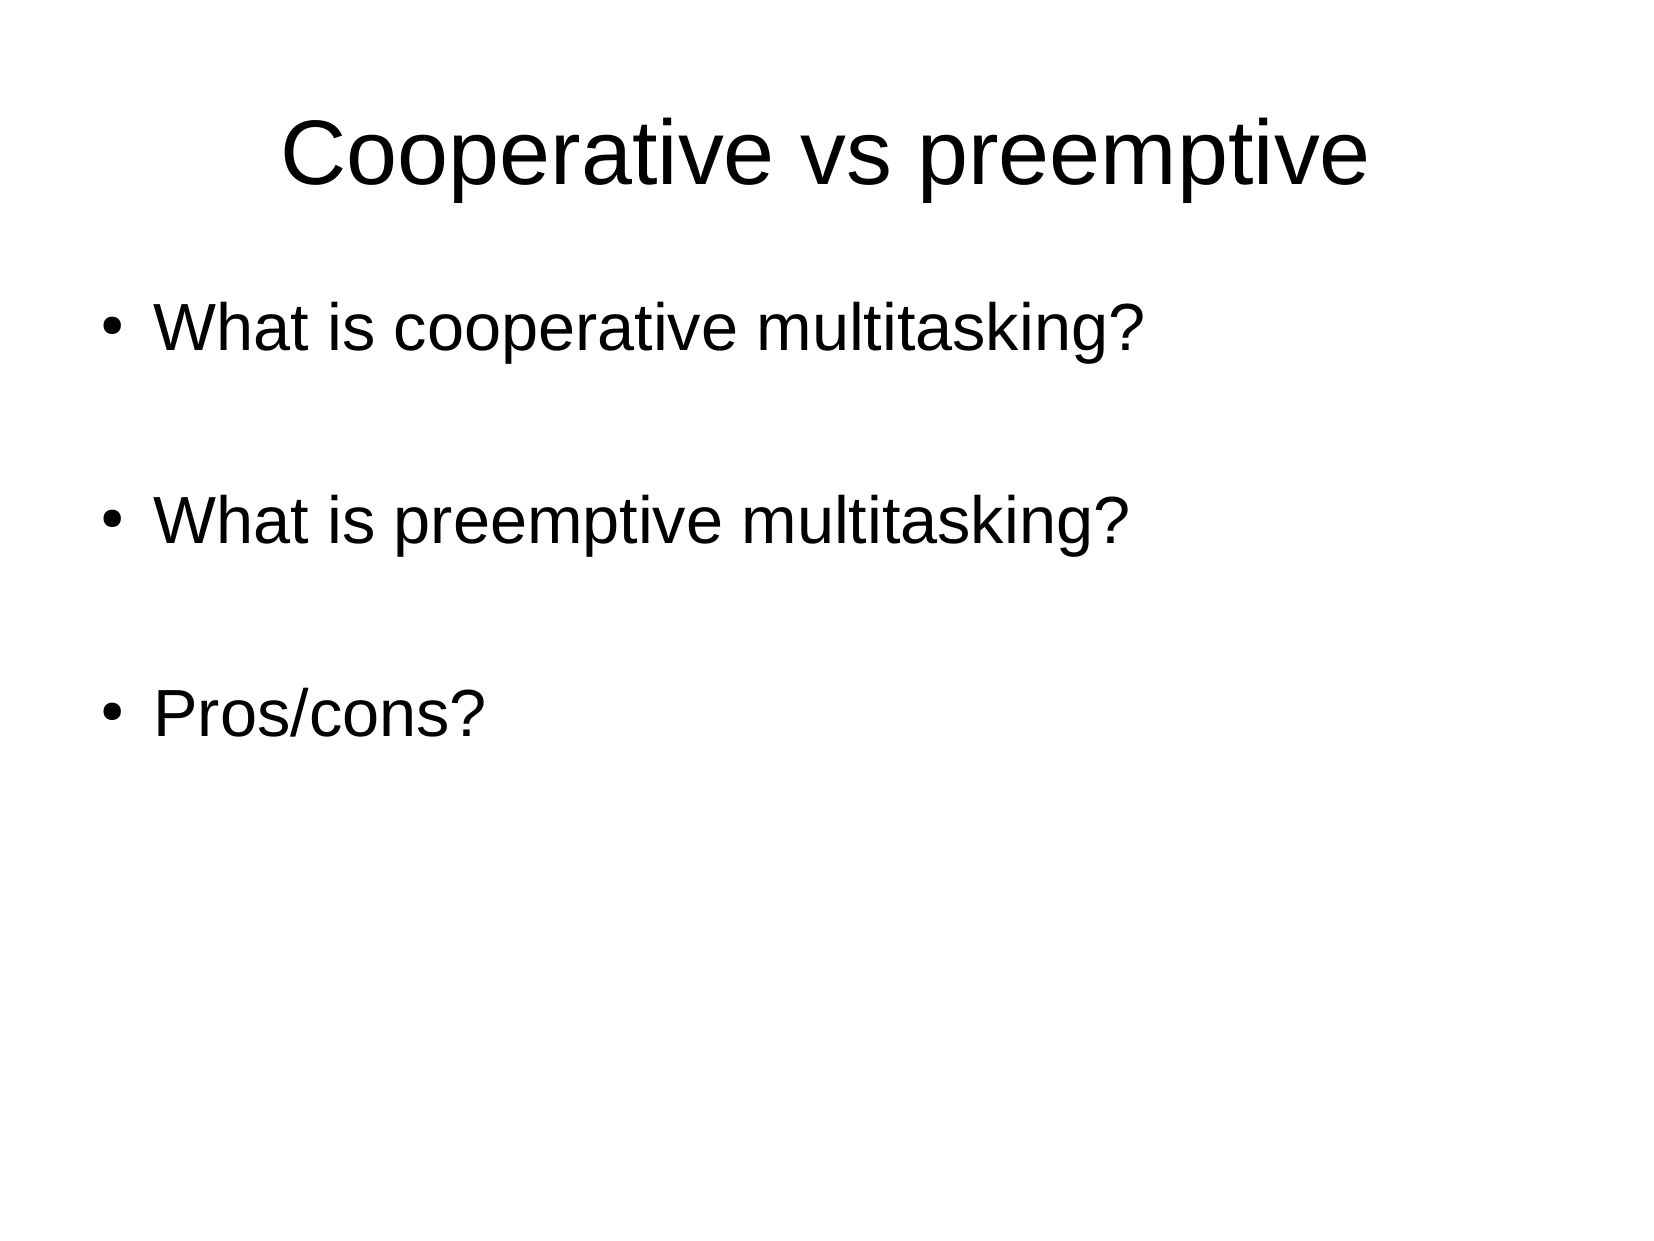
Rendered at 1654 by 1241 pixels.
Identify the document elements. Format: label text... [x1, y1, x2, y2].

list What is cooperative multitasking? What is preemptive multitasking? Pros/cons? [82, 290, 1571, 1010]
title Cooperative vs preemptive [82, 49, 1571, 257]
